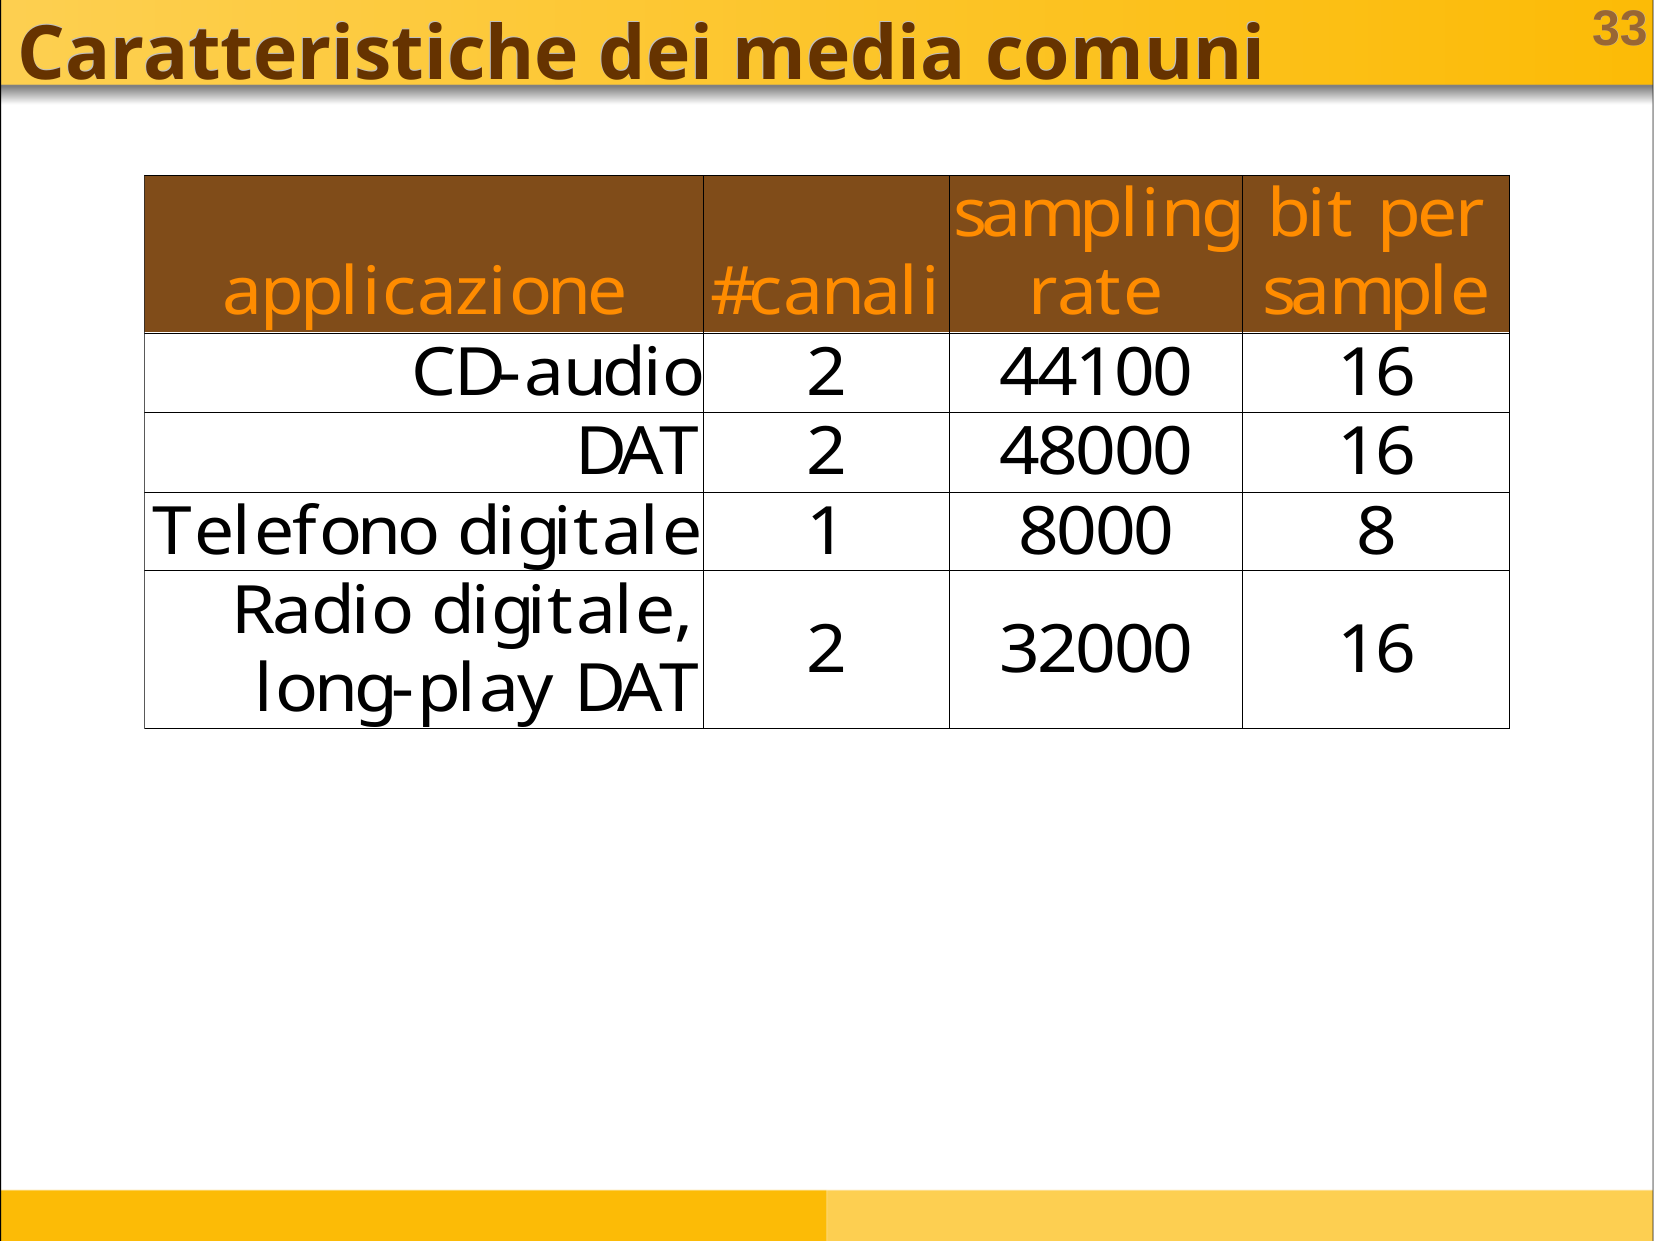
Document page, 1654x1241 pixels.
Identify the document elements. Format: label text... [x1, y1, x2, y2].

picture [0, 0, 1654, 1241]
chart [144, 174, 1512, 826]
title Caratteristiche dei media comuni [0, 0, 1477, 87]
